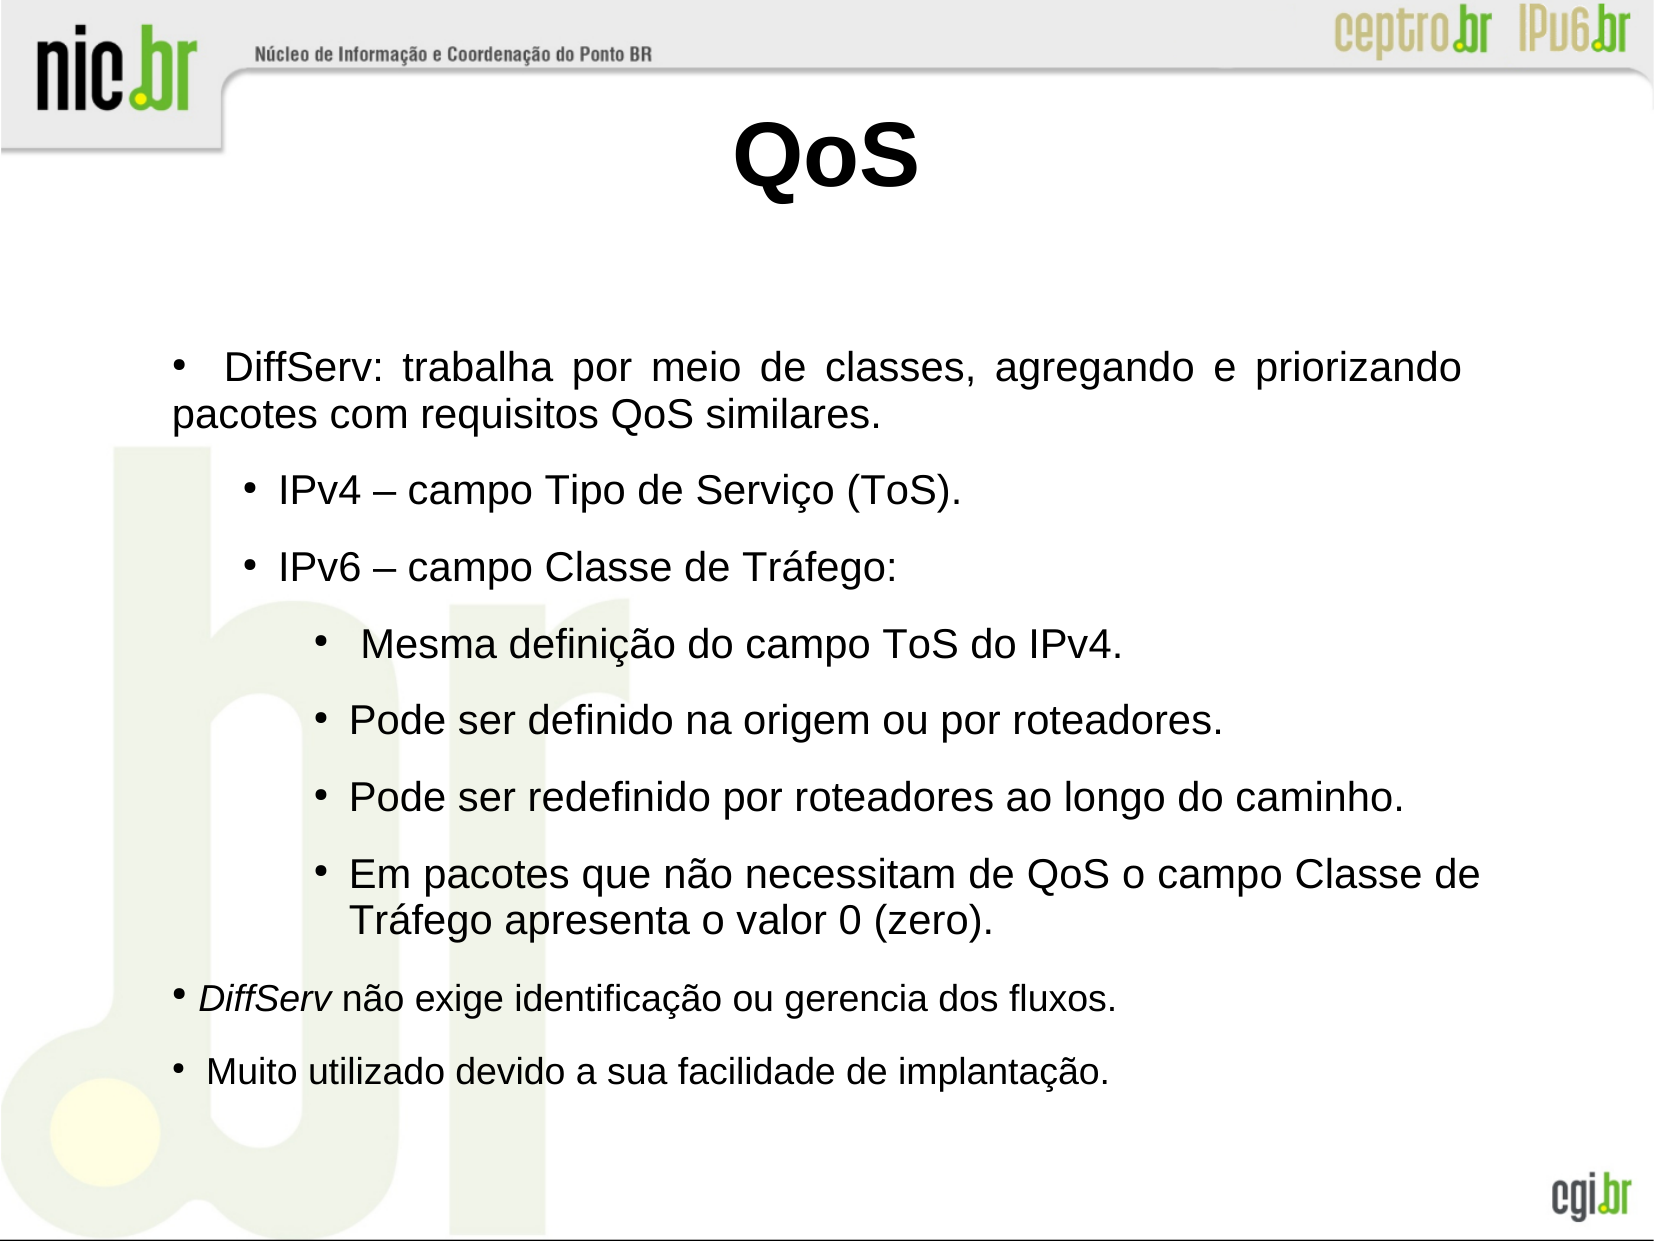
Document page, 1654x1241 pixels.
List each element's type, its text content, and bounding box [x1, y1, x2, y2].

text_box DiffServ: trabalha por meio de classes, agregando e priorizando pacotes com requisitos QoS similares. IPv4 – campo Tipo de Serviço (ToS). IPv6 – campo Classe de Tráfego: Mesma definição do campo ToS do IPv4. Pode ser definido na origem ou por roteadores. Pode ser redefinido por roteadores ao longo do caminho. Em pacotes que não necessitam de QoS o campo Classe de Tráfego apresenta o valor 0 (zero). DiffServ não exige identificação ou gerencia dos fluxos. Muito utilizado devido a sua facilidade de implantação. [157, 336, 1497, 975]
text_box QoS [88, 97, 1565, 215]
picture [0, 0, 1654, 1241]
